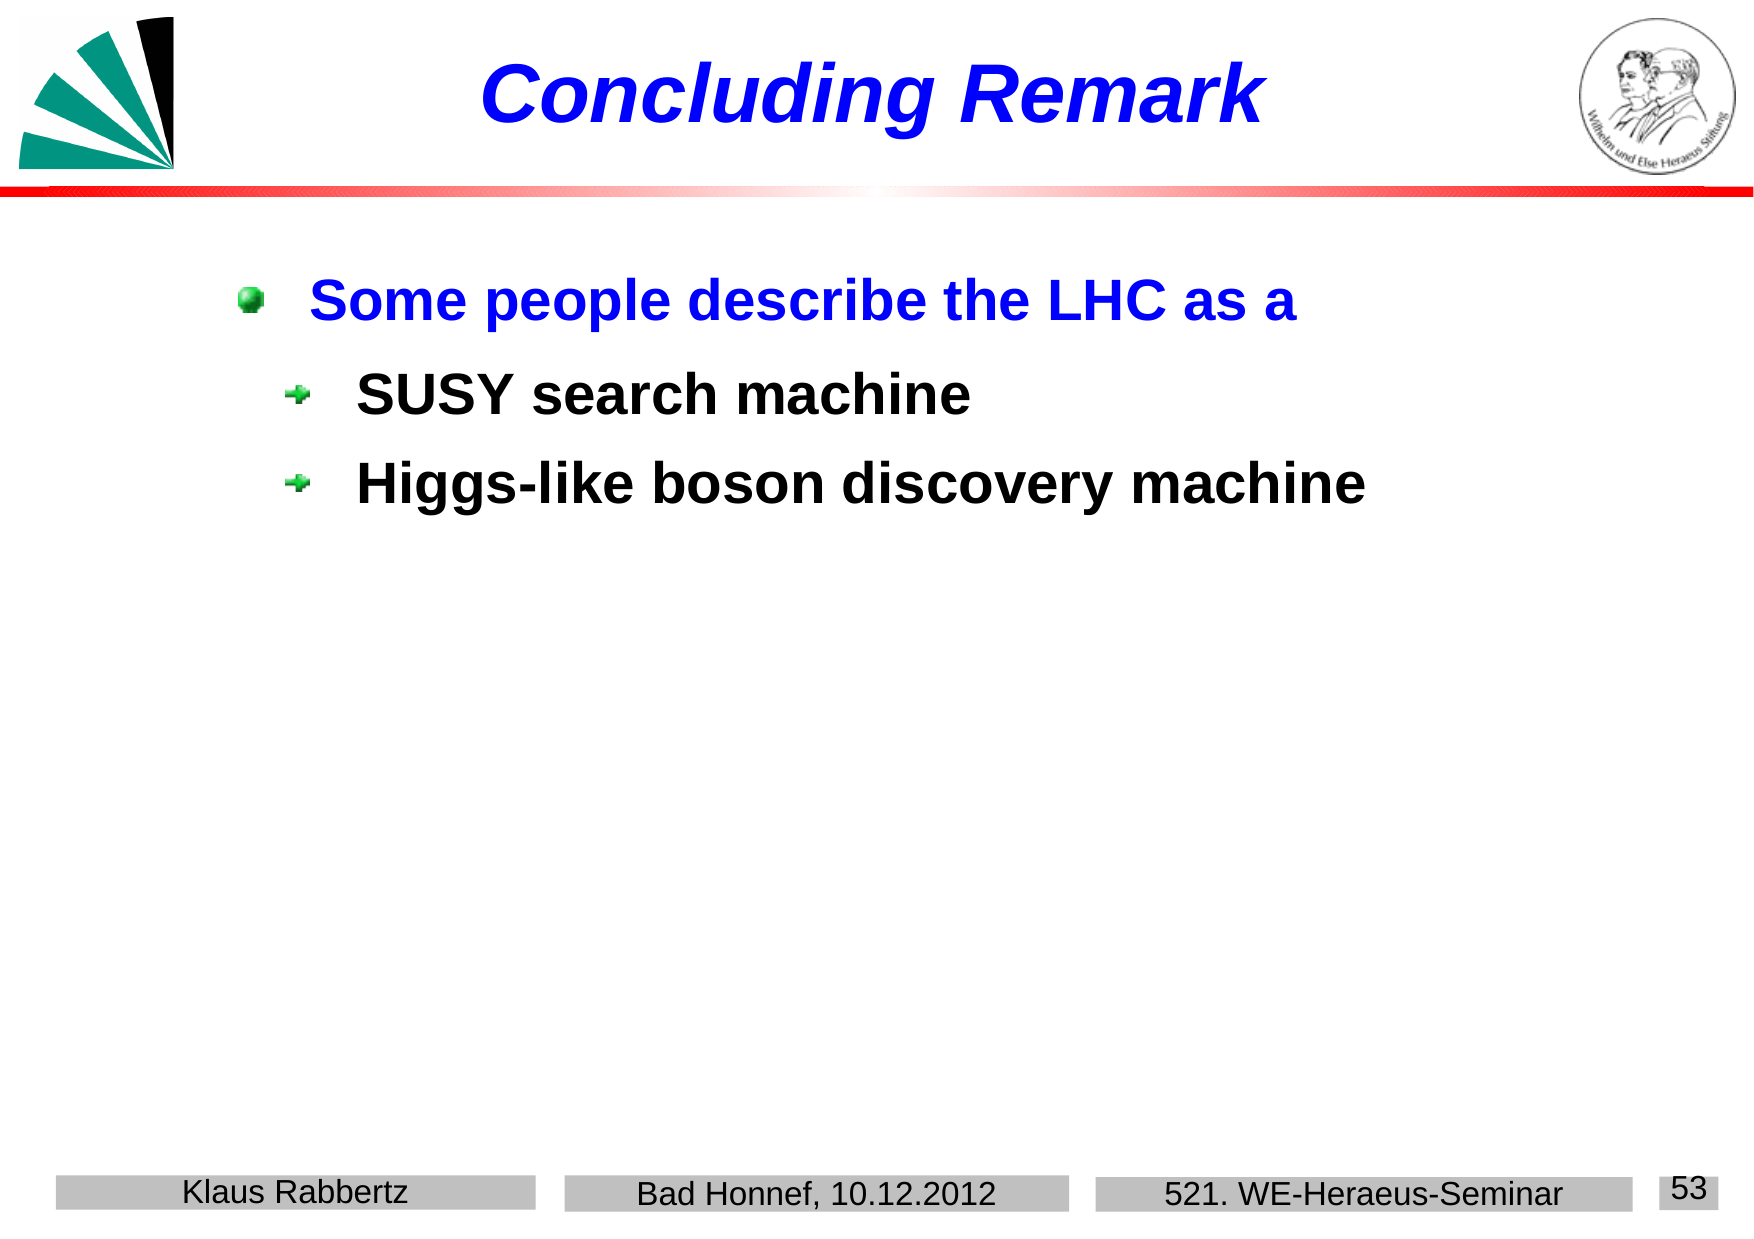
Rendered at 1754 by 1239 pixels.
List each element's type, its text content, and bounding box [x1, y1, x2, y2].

picture [1579, 18, 1736, 175]
list Some people describe the LHC as a SUSY search machine Higgs-like boson discovery machine [226, 267, 1527, 818]
picture [19, 17, 174, 171]
title Concluding Remark [190, 0, 1555, 189]
